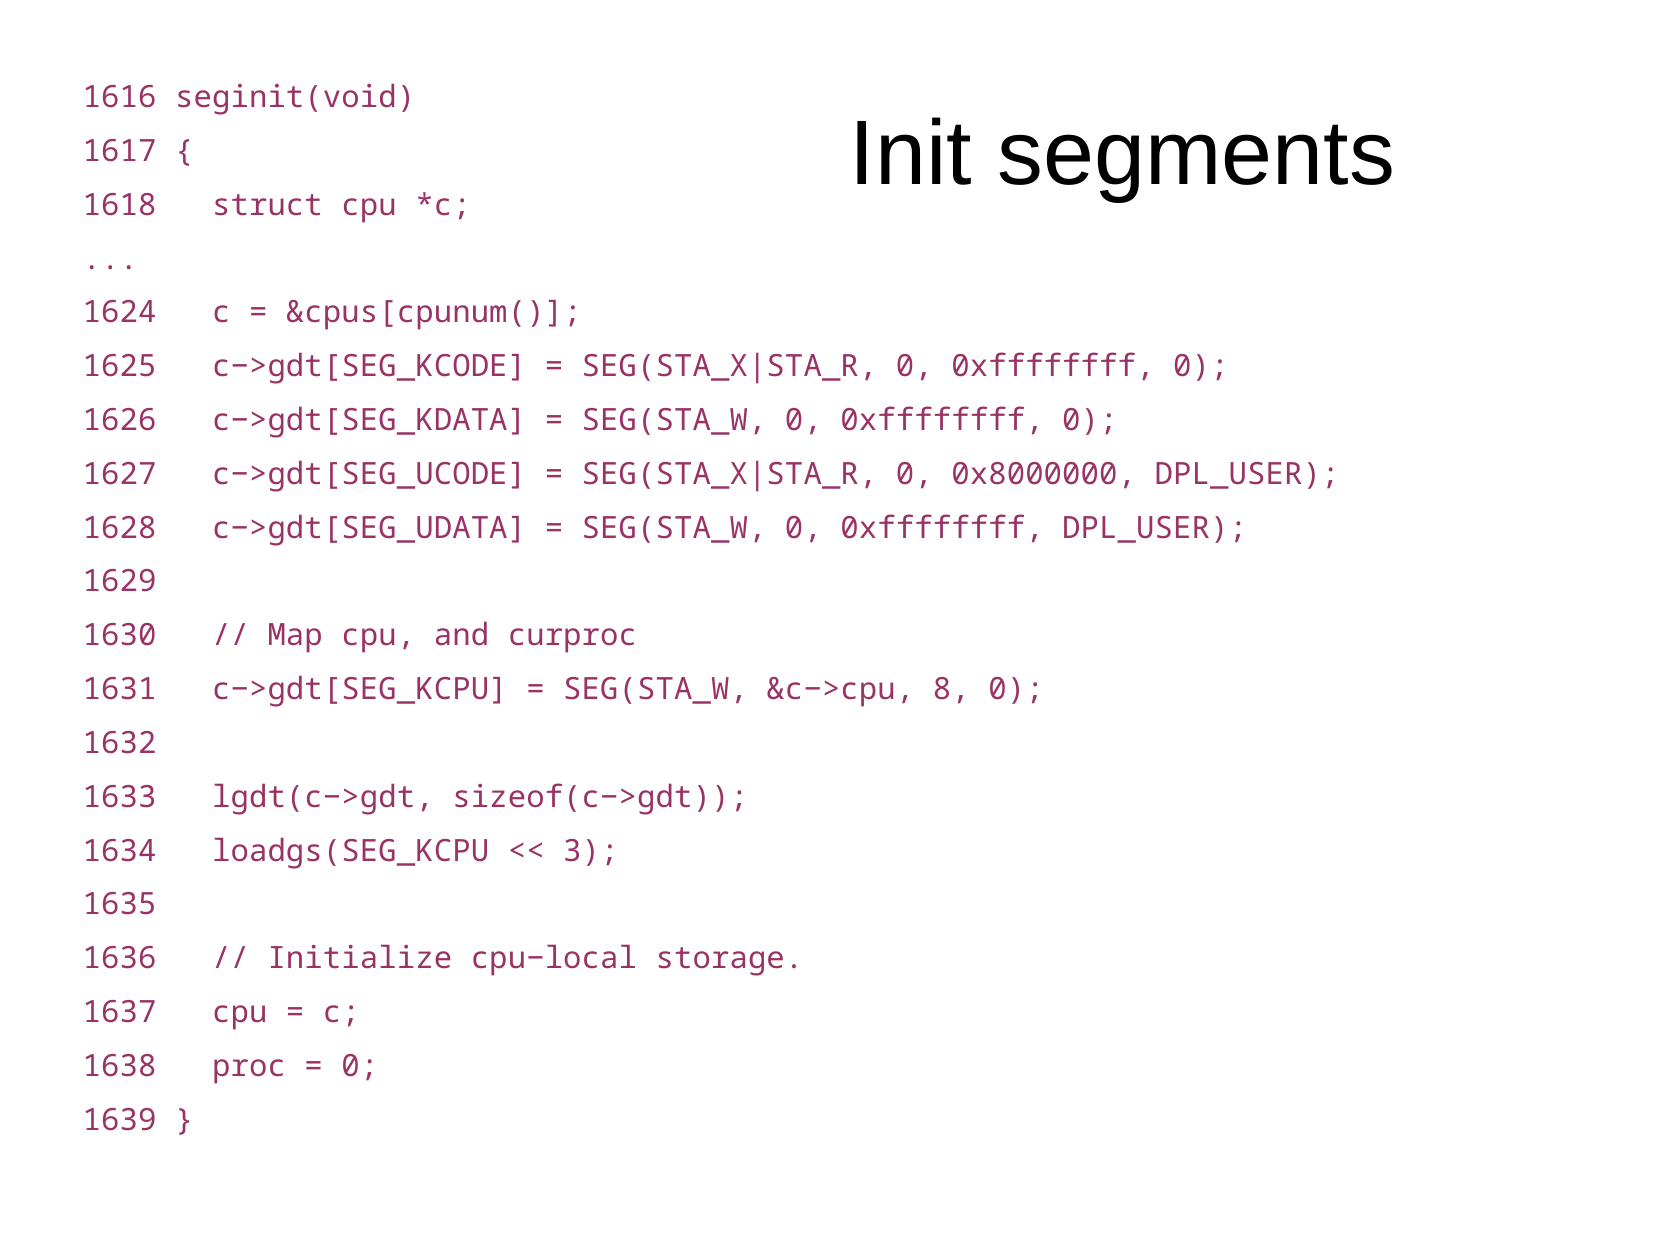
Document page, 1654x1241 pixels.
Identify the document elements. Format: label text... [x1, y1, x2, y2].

title Init segments [675, 49, 1571, 257]
list 1616 seginit(void) 1617 { 1618 struct cpu *c; ... 1624 c = &cpus[cpunum()]; 1625 c−>gdt[SEG_KCODE] = SEG(STA_X|STA_R, 0, 0xffffffff, 0); 1626 c−>gdt[SEG_KDATA] = SEG(STA_W, 0, 0xffffffff, 0); 1627 c−>gdt[SEG_UCODE] = SEG(STA_X|STA_R, 0, 0x8000000, DPL_USER); 1628 c−>gdt[SEG_UDATA] = SEG(STA_W, 0, 0xffffffff, DPL_USER); 1629 1630 // Map cpu, and curproc 1631 c−>gdt[SEG_KCPU] = SEG(STA_W, &c−>cpu, 8, 0); 1632 1633 lgdt(c−>gdt, sizeof(c−>gdt)); 1634 loadgs(SEG_KCPU << 3); 1635 1636 // Initialize cpu−local storage. 1637 cpu = c; 1638 proc = 0; 1639 } [82, 75, 1571, 1163]
